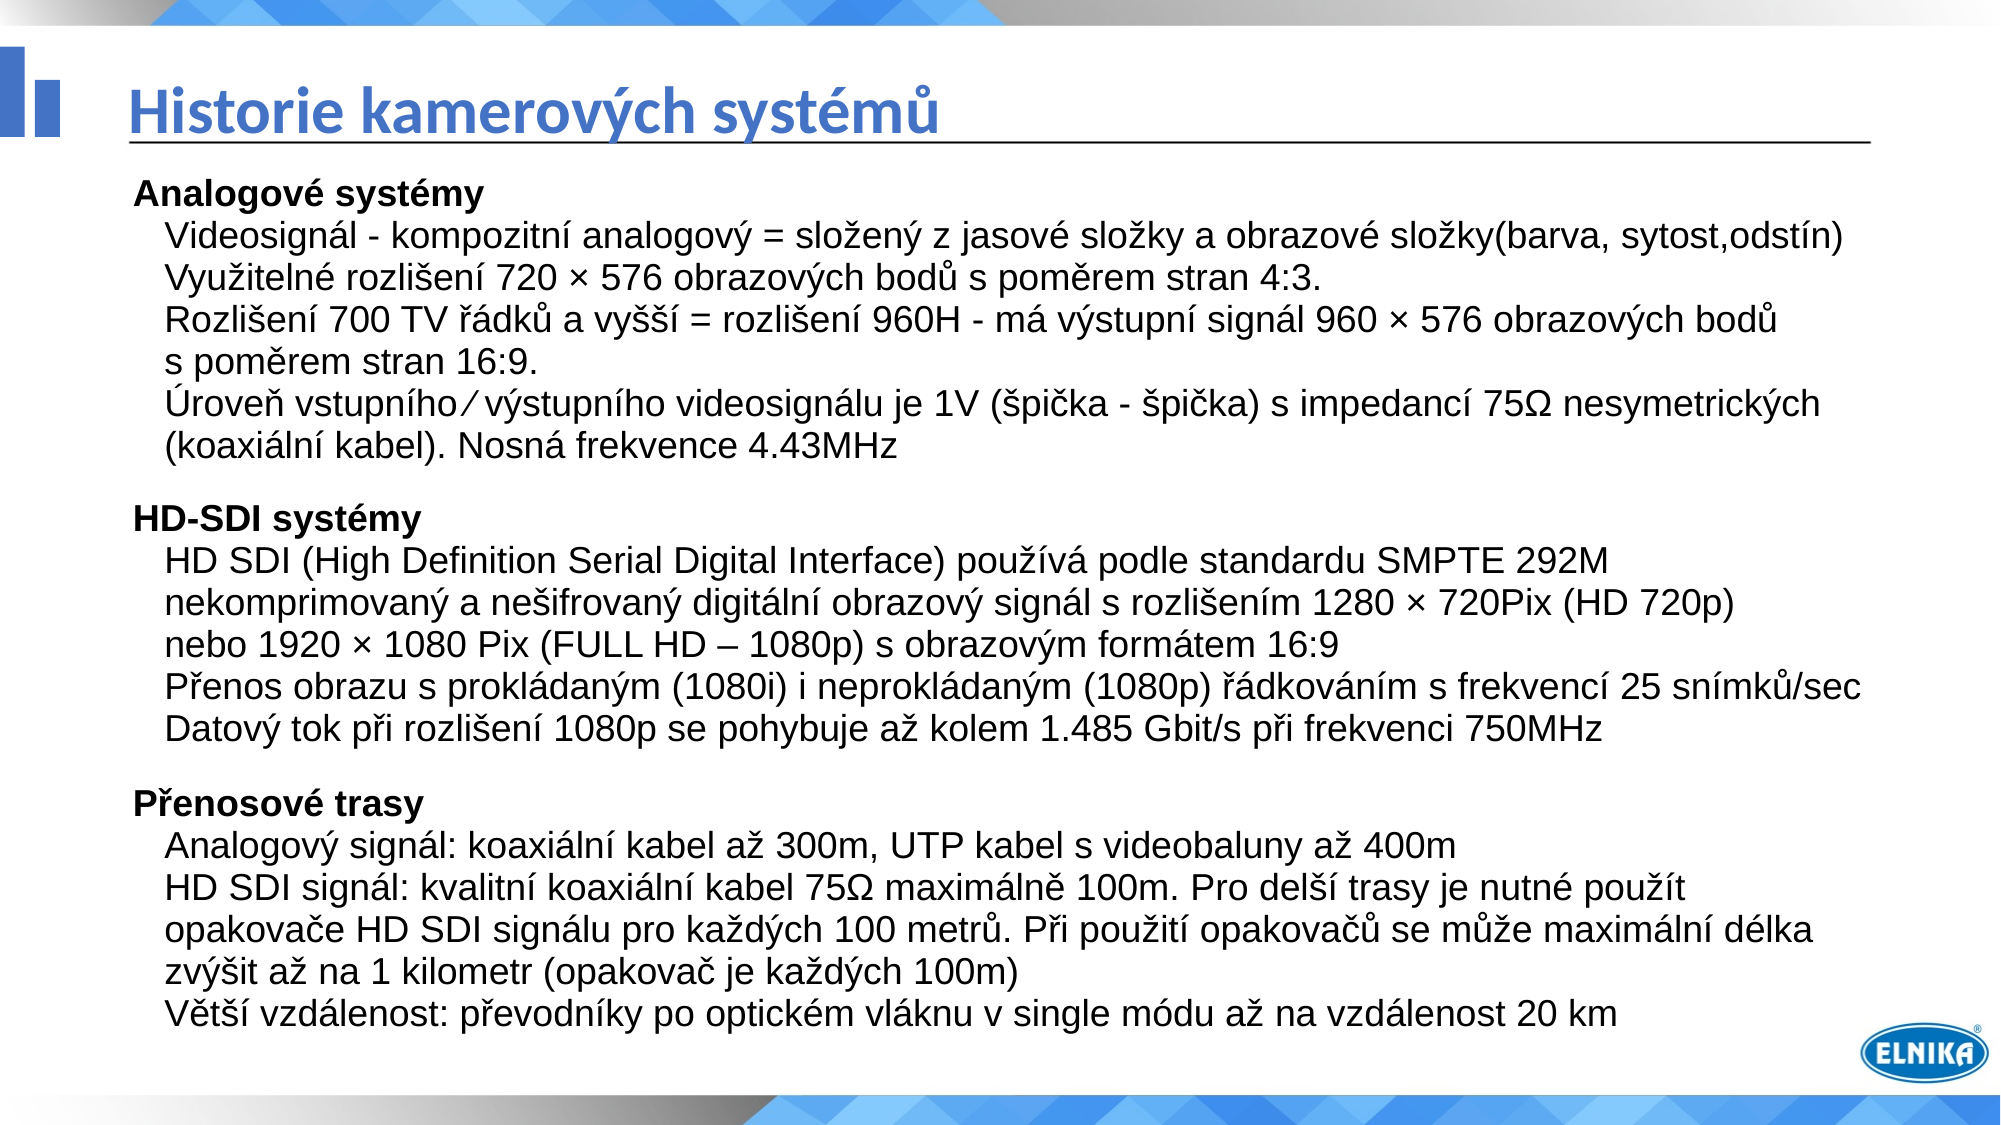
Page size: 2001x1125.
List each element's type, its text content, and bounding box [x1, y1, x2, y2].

text_box Přenosové trasy Analogový signál: koaxiální kabel až 300m, UTP kabel s videobaluny až 400m HD SDI signál: kvalitní koaxiální kabel 75Ω maximálně 100m. Pro delší trasy je nutné použít opakovače HD SDI signálu pro každých 100 metrů. Při použití opakovačů se může maximální délka zvýšit až na 1 kilometr (opakovač je každých 100m) Větší vzdálenost: převodníky po optickém vláknu v single módu až na vzdálenost 20 km [118, 775, 1861, 1043]
text_box Analogové systémy Videosignál - kompozitní analogový = složený z jasové složky a obrazové složky(barva, sytost,odstín) Využitelné rozlišení 720 × 576 obrazových bodů s poměrem stran 4:3. Rozlišení 700 TV řádků a vyšší = rozlišení 960H - má výstupní signál 960 × 576 obrazových bodů s poměrem stran 16:9. Úroveň vstupního ⁄ výstupního videosignálu je 1V (špička - špička) s impedancí 75Ω nesymetrických (koaxiální kabel). Nosná frekvence 4.43MHz [118, 165, 1861, 490]
text_box Historie kamerových systémů [78, 58, 1152, 154]
picture [0, 0, 2001, 1125]
text_box HD-SDI systémy HD SDI (High Definition Serial Digital Interface) používá podle standardu SMPTE 292M nekomprimovaný a nešifrovaný digitální obrazový signál s rozlišením 1280 × 720Pix (HD 720p) nebo 1920 × 1080 Pix (FULL HD – 1080p) s obrazovým formátem 16:9 Přenos obrazu s prokládaným (1080i) i neprokládaným (1080p) řádkováním s frekvencí 25 snímků/sec Datový tok při rozlišení 1080p se pohybuje až kolem 1.485 Gbit/s při frekvenci 750MHz [118, 490, 1890, 841]
